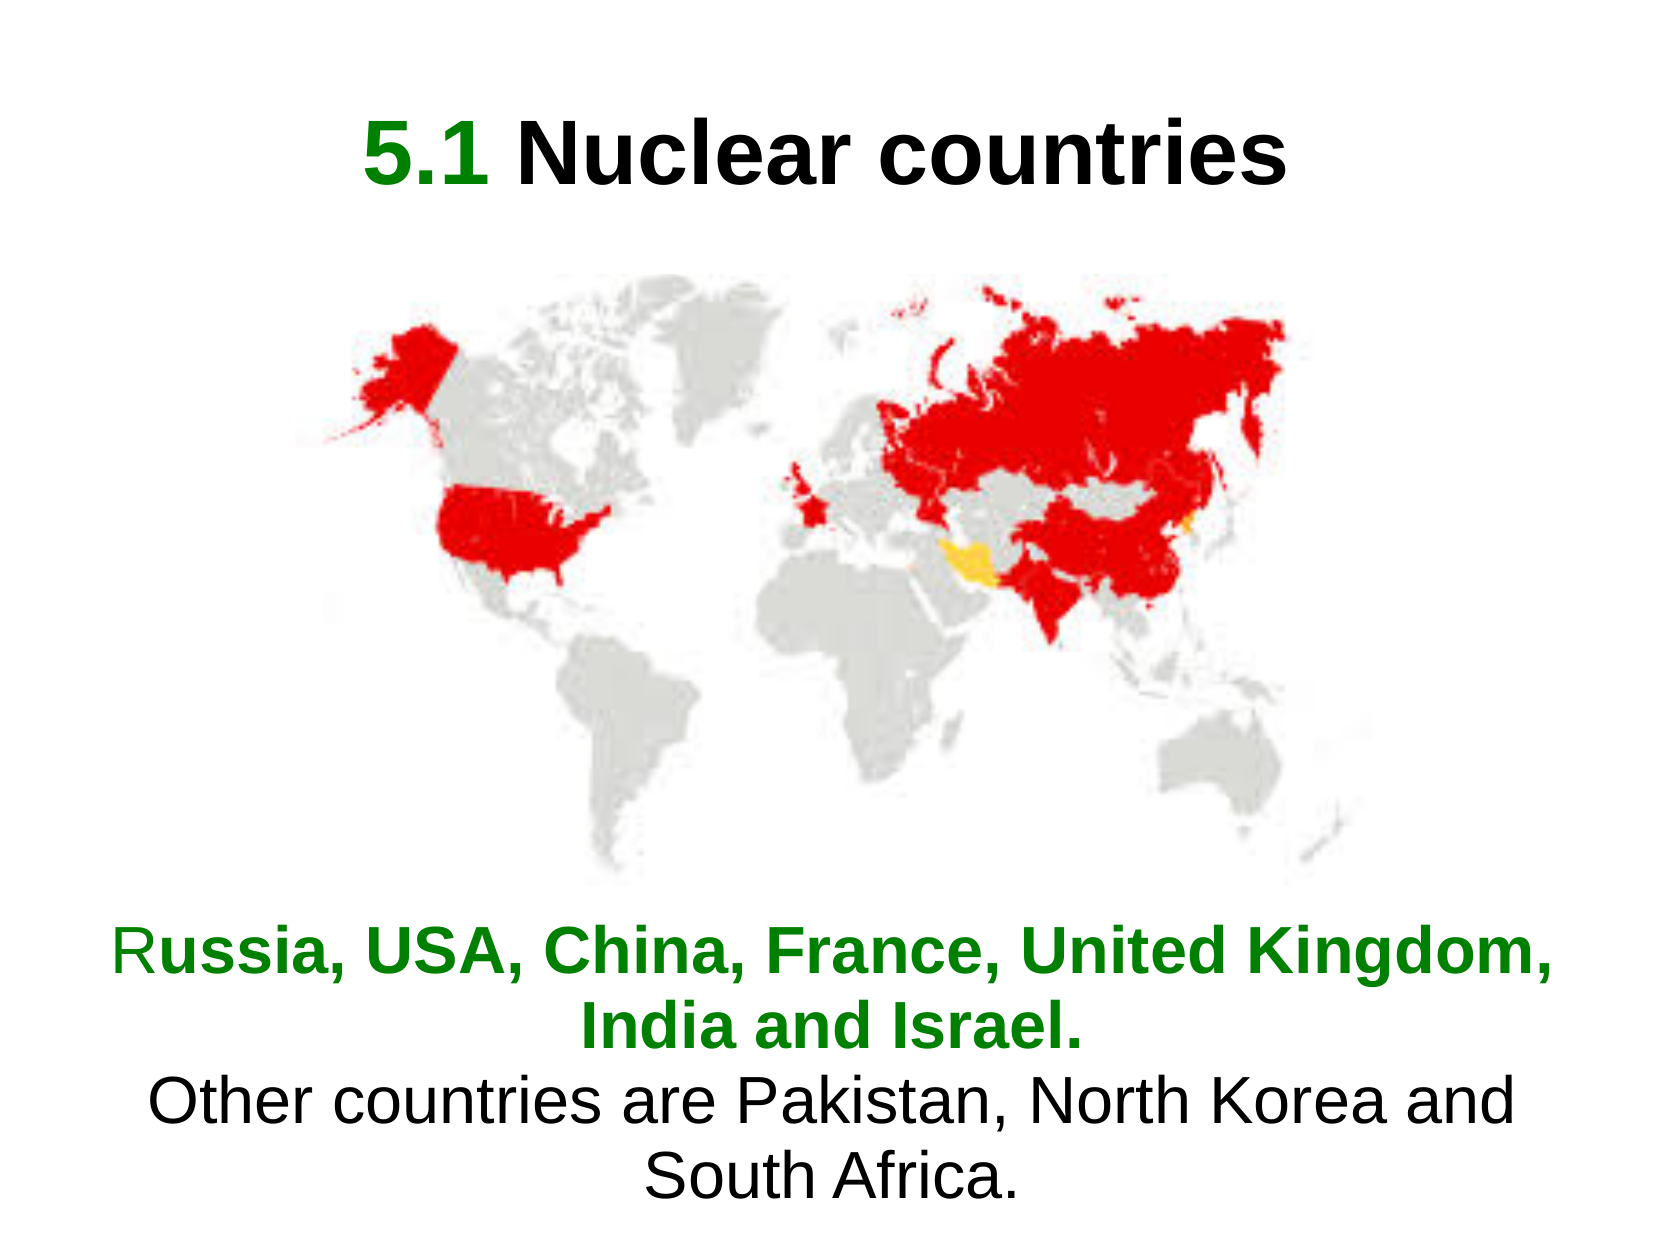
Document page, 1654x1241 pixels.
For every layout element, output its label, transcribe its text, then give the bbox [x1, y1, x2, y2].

subtitle Russia, USA, China, France, United Kingdom, India and Israel. Other countries are Pakistan, North Korea and South Africa. [88, 913, 1577, 1213]
title 5.1 Nuclear countries [82, 49, 1571, 257]
picture [295, 274, 1388, 886]
